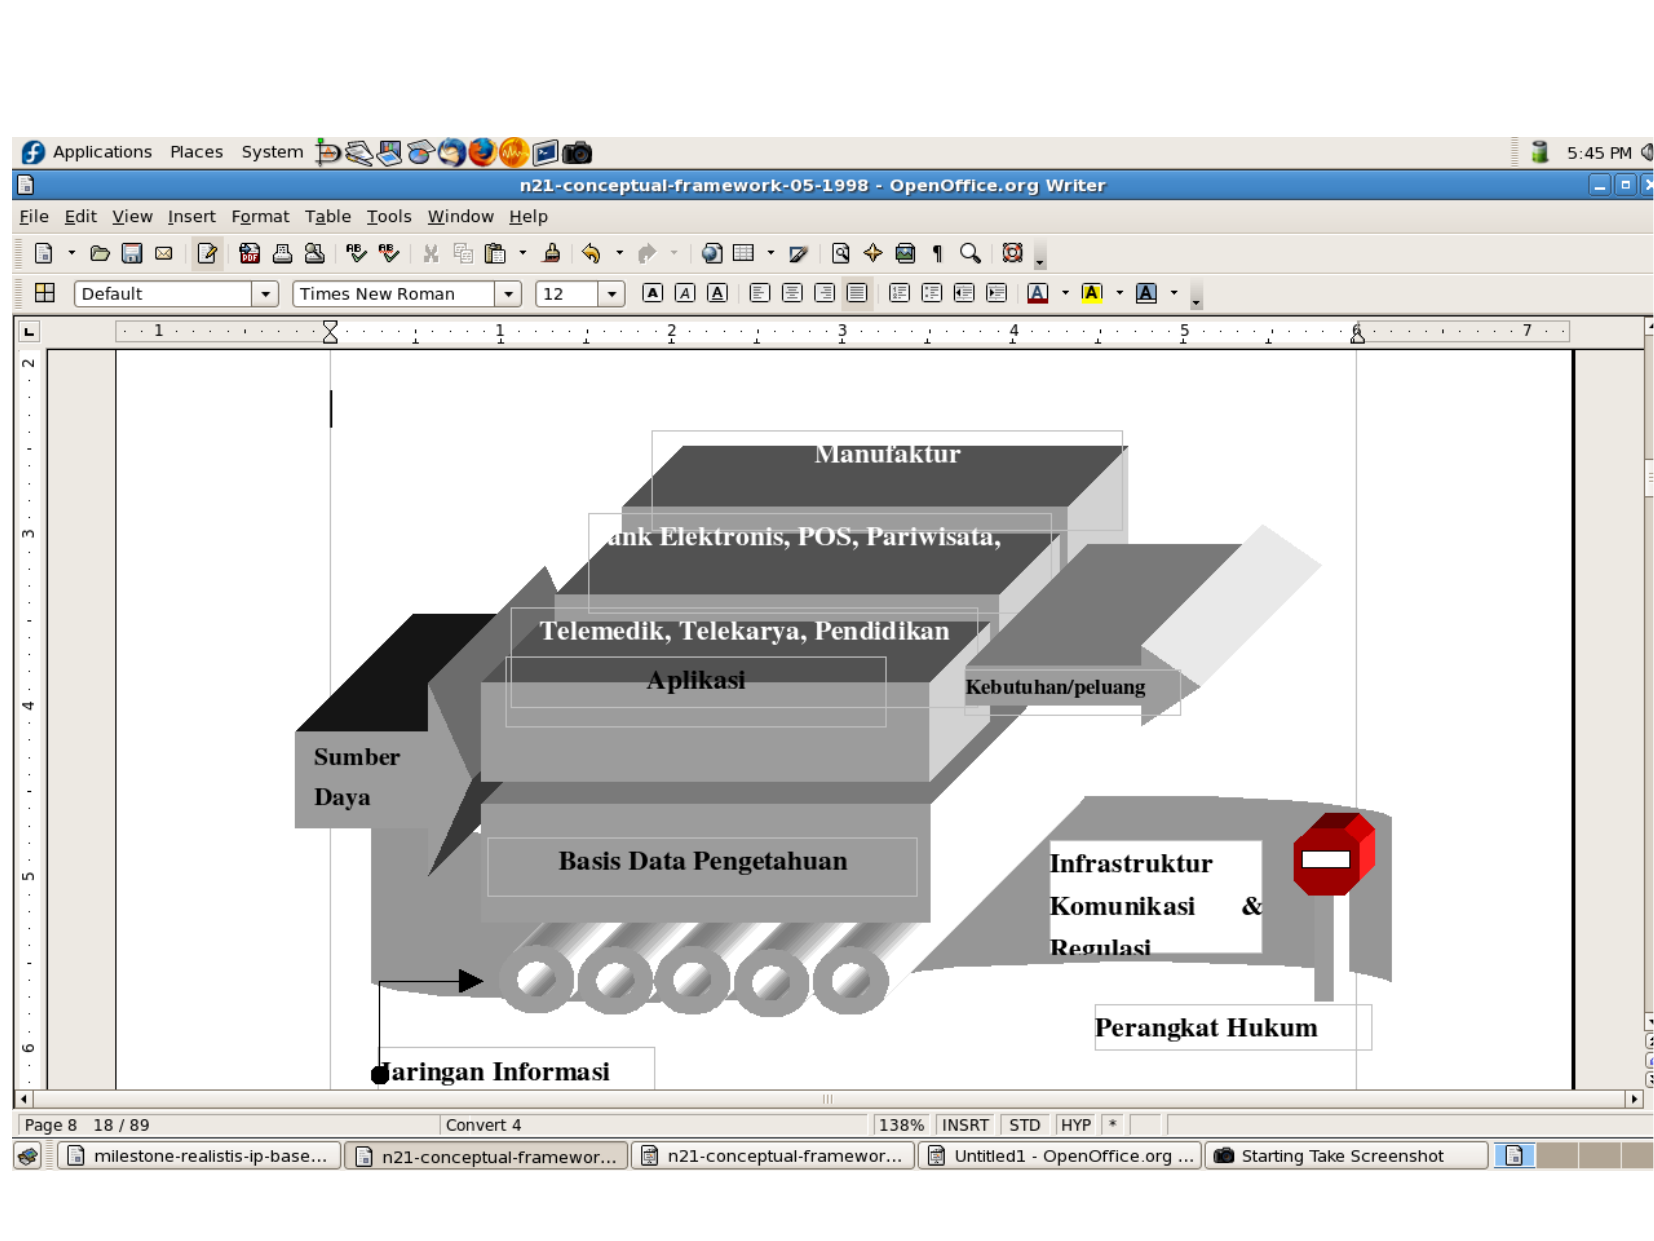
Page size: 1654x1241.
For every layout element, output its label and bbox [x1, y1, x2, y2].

picture [12, 137, 1654, 1171]
